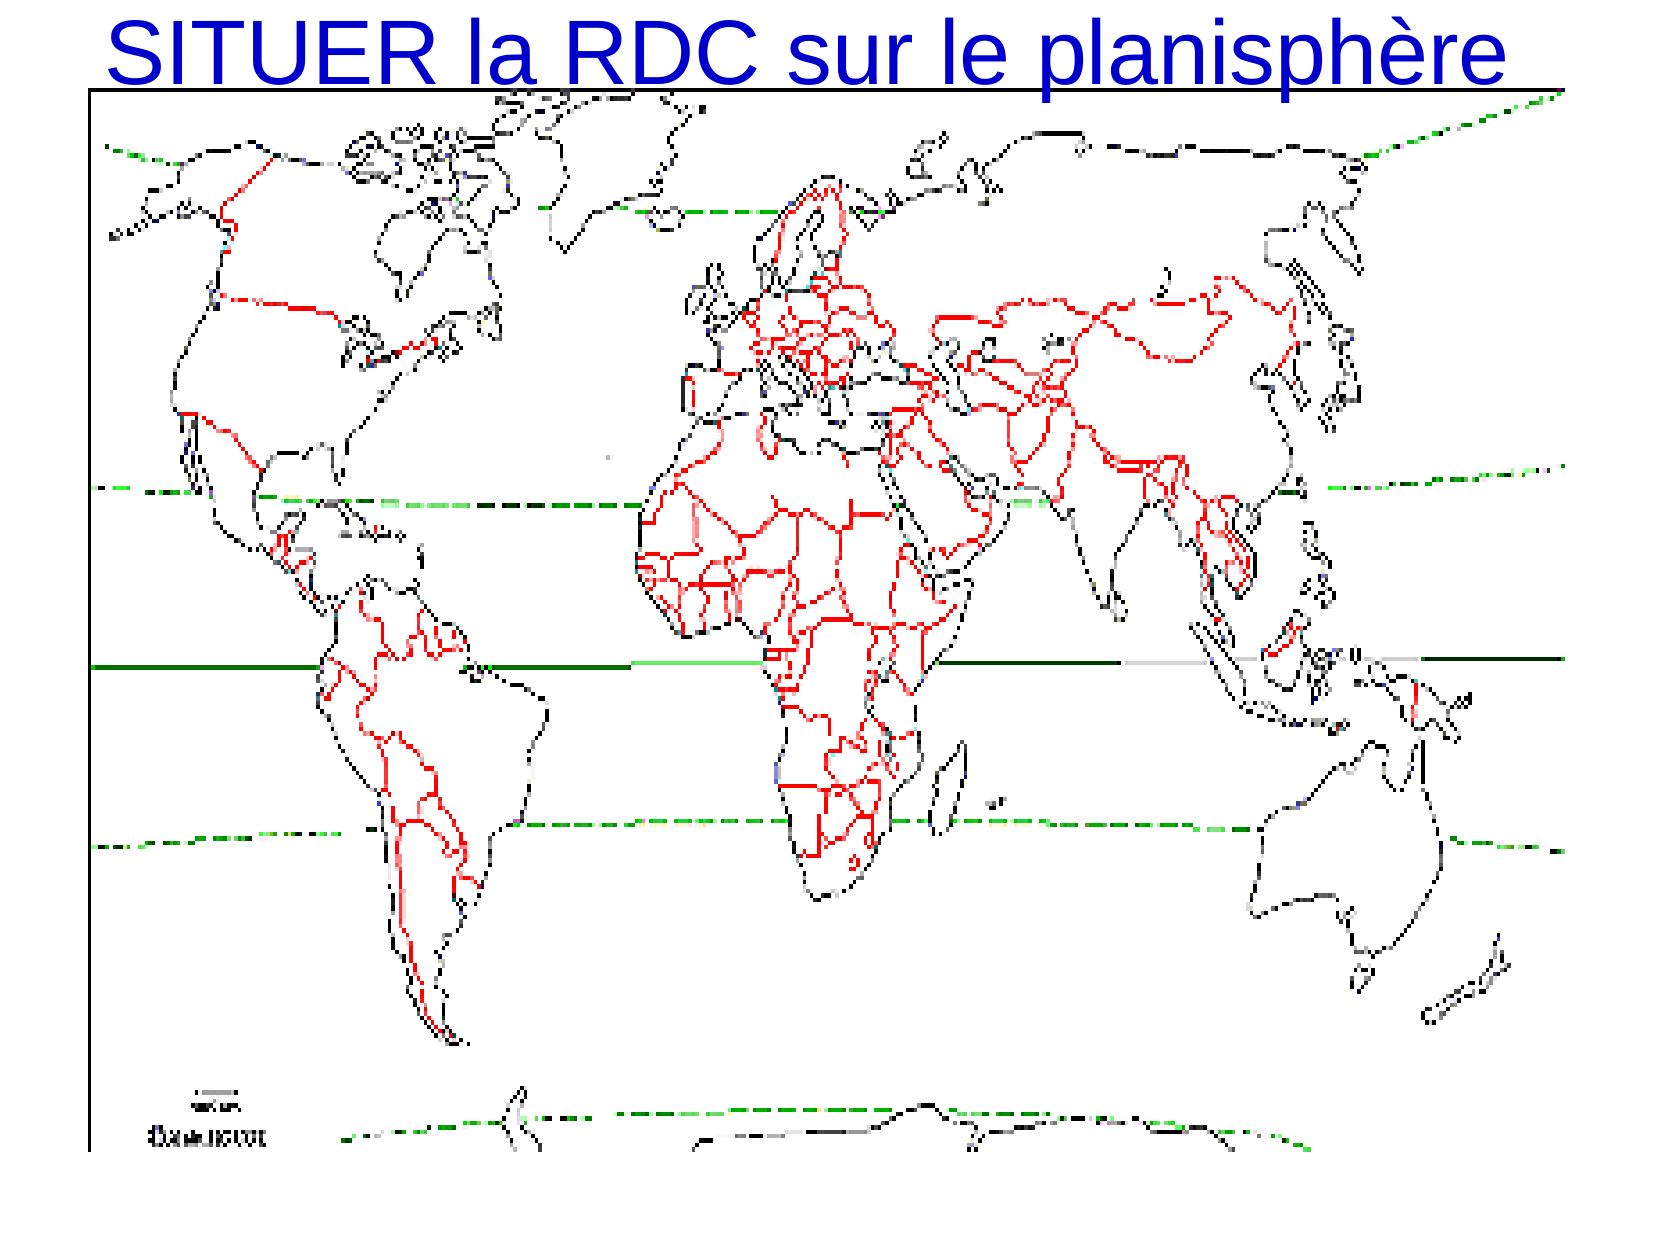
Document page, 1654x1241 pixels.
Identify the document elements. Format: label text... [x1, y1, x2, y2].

picture [88, 207, 1565, 1152]
title SITUER la RDC sur le planisphère [76, 1, 1565, 207]
